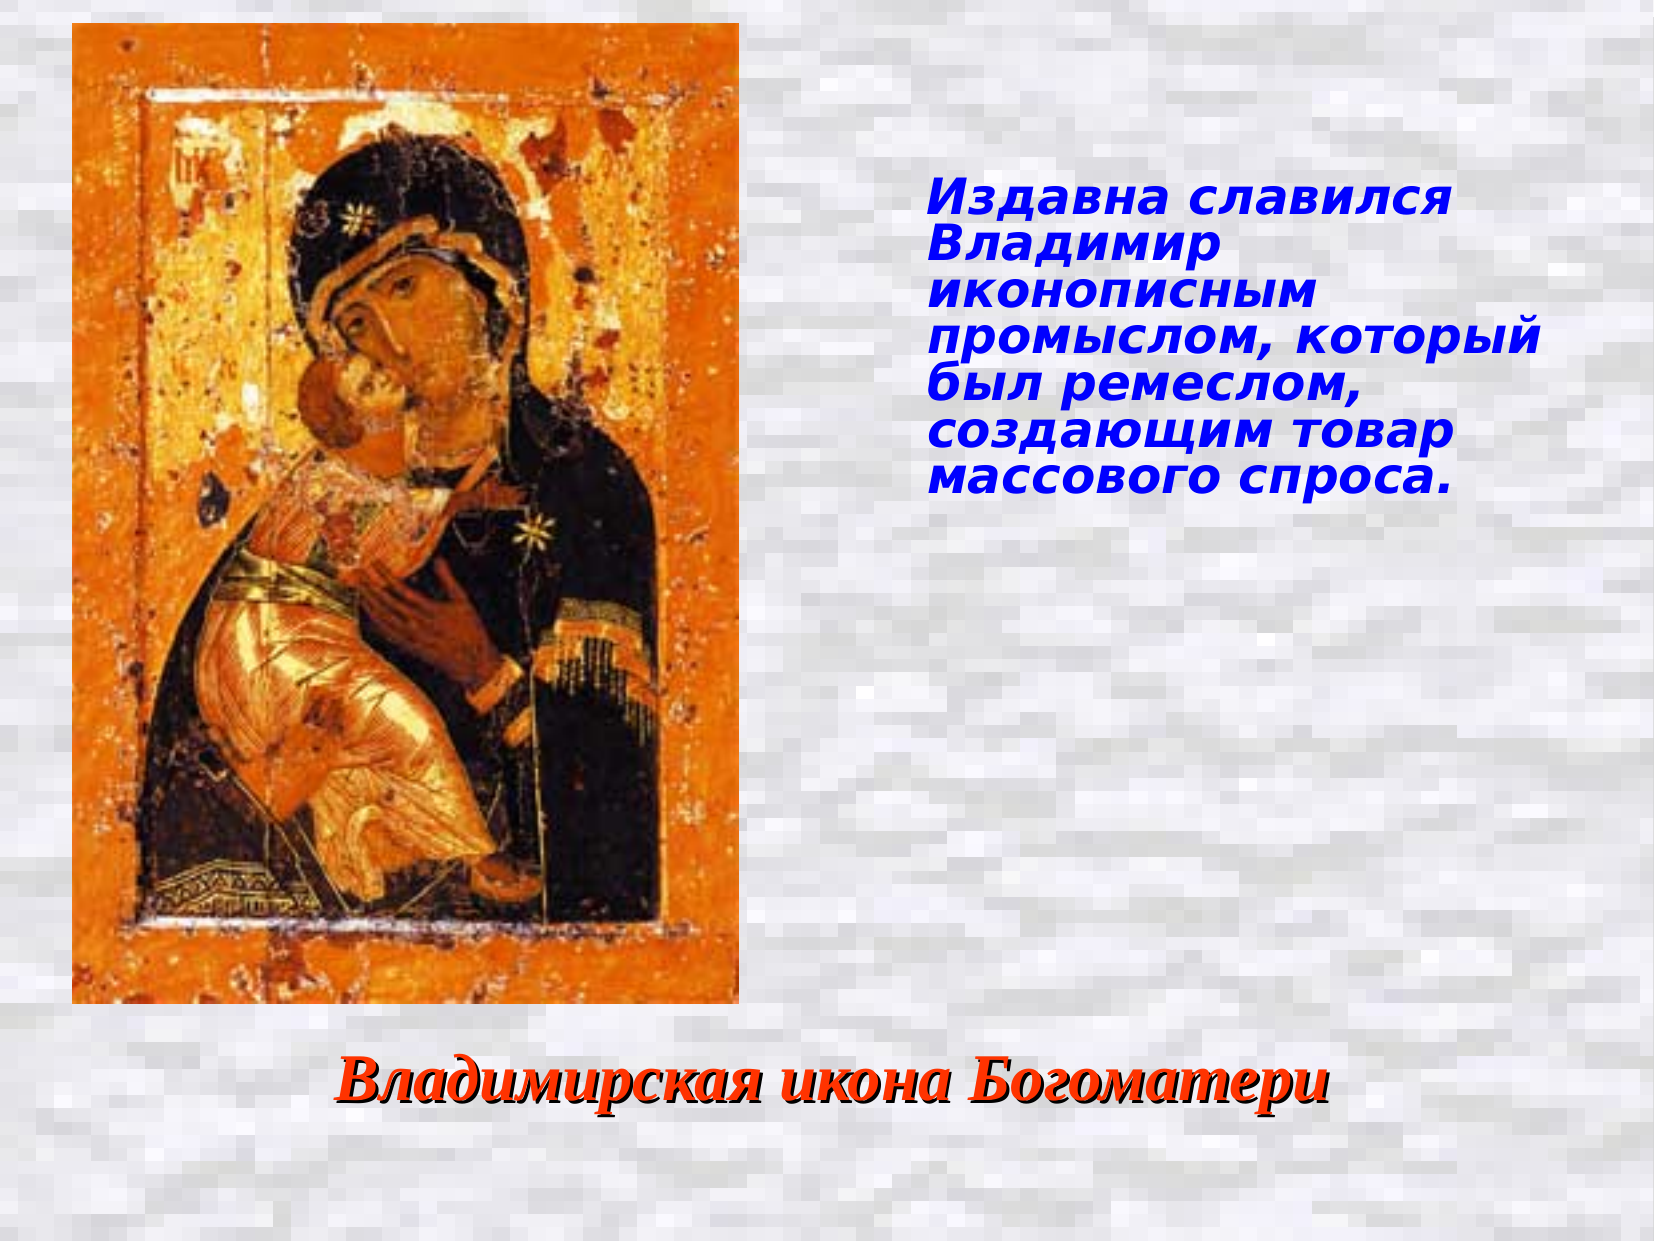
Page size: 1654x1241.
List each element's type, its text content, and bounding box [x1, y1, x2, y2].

text_box Издавна славился Владимир иконописным промыслом, который был ремеслом, создающим товар массового спроса. [856, 177, 1565, 891]
picture [0, 0, 1654, 1241]
text_box Владимирская икона Богоматери [206, 1033, 1459, 1239]
